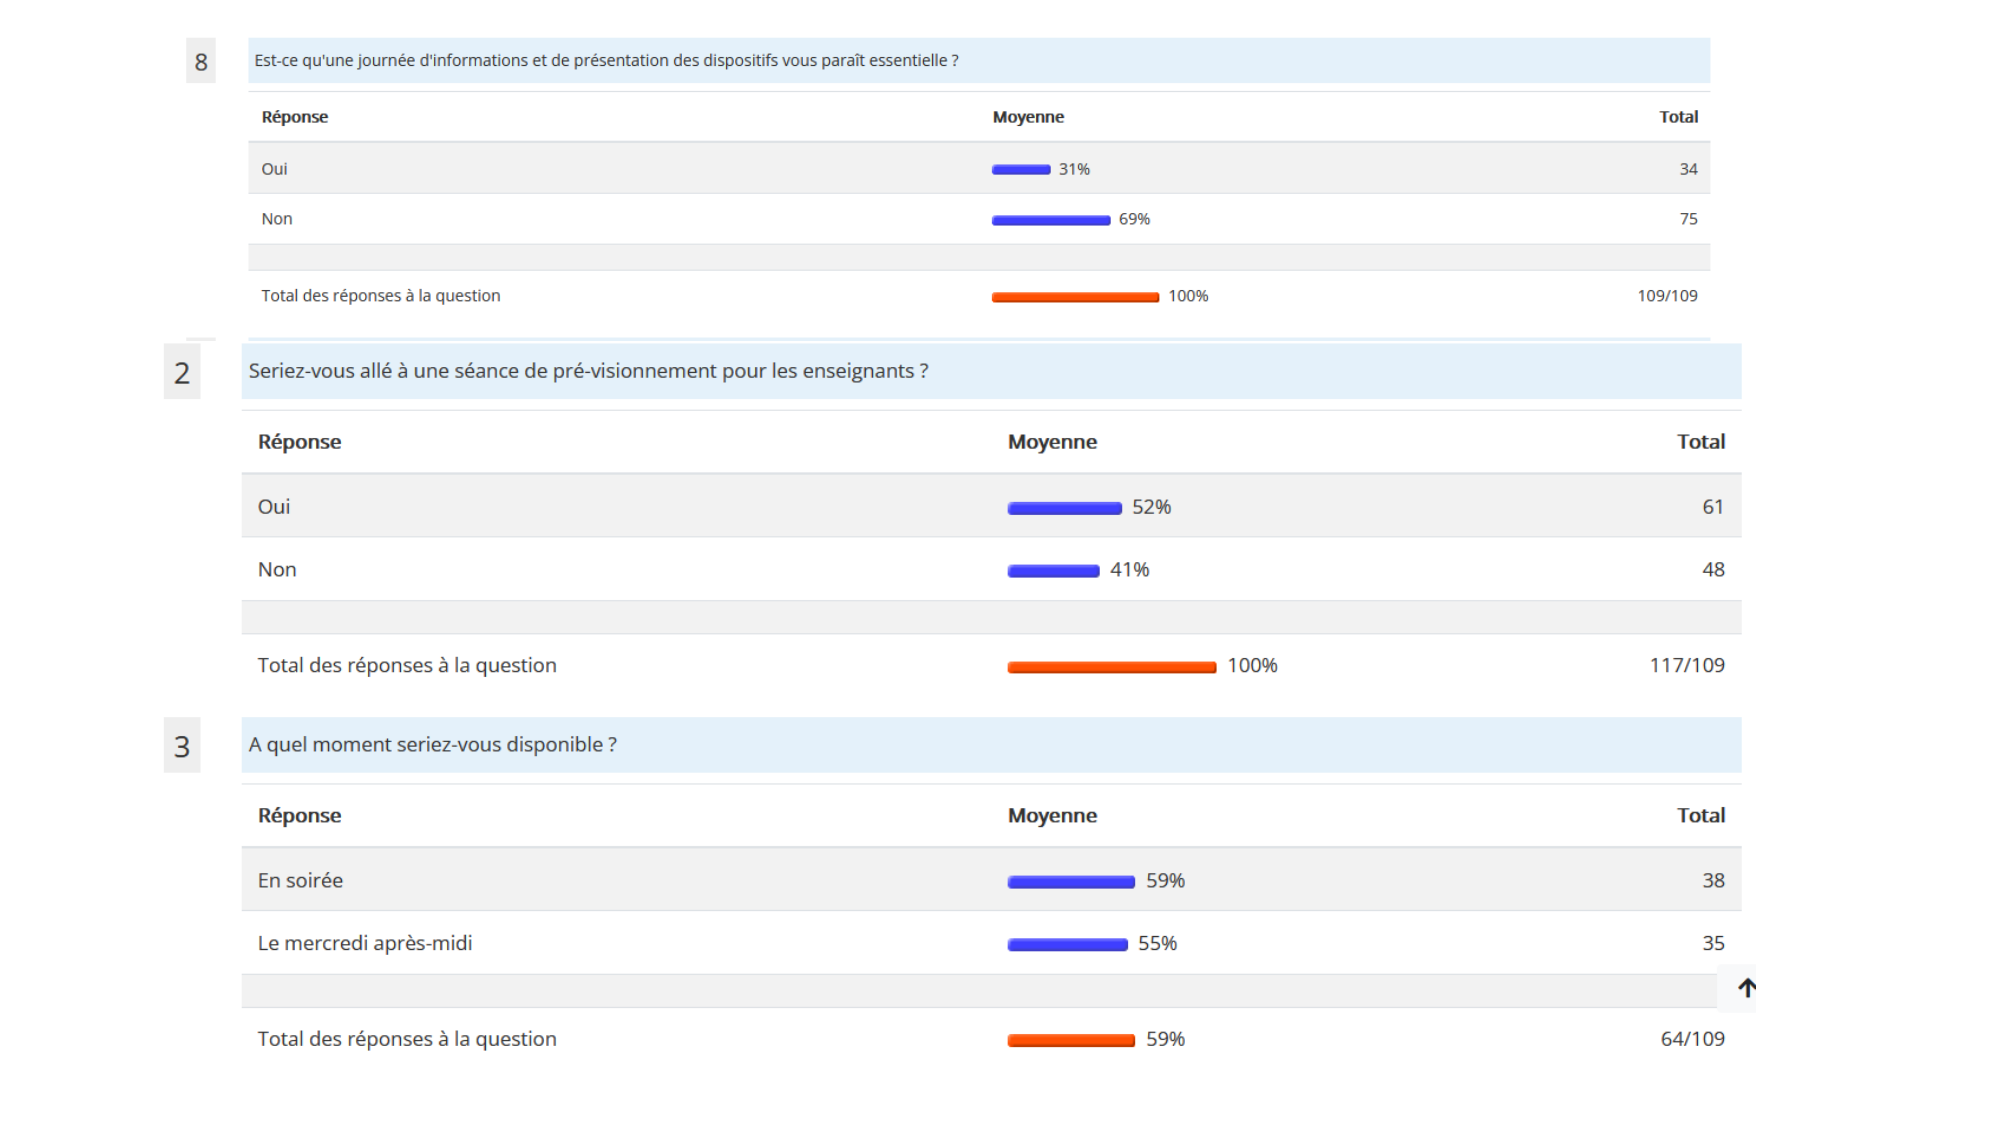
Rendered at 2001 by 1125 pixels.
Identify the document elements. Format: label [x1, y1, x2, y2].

picture [151, 22, 1756, 1072]
